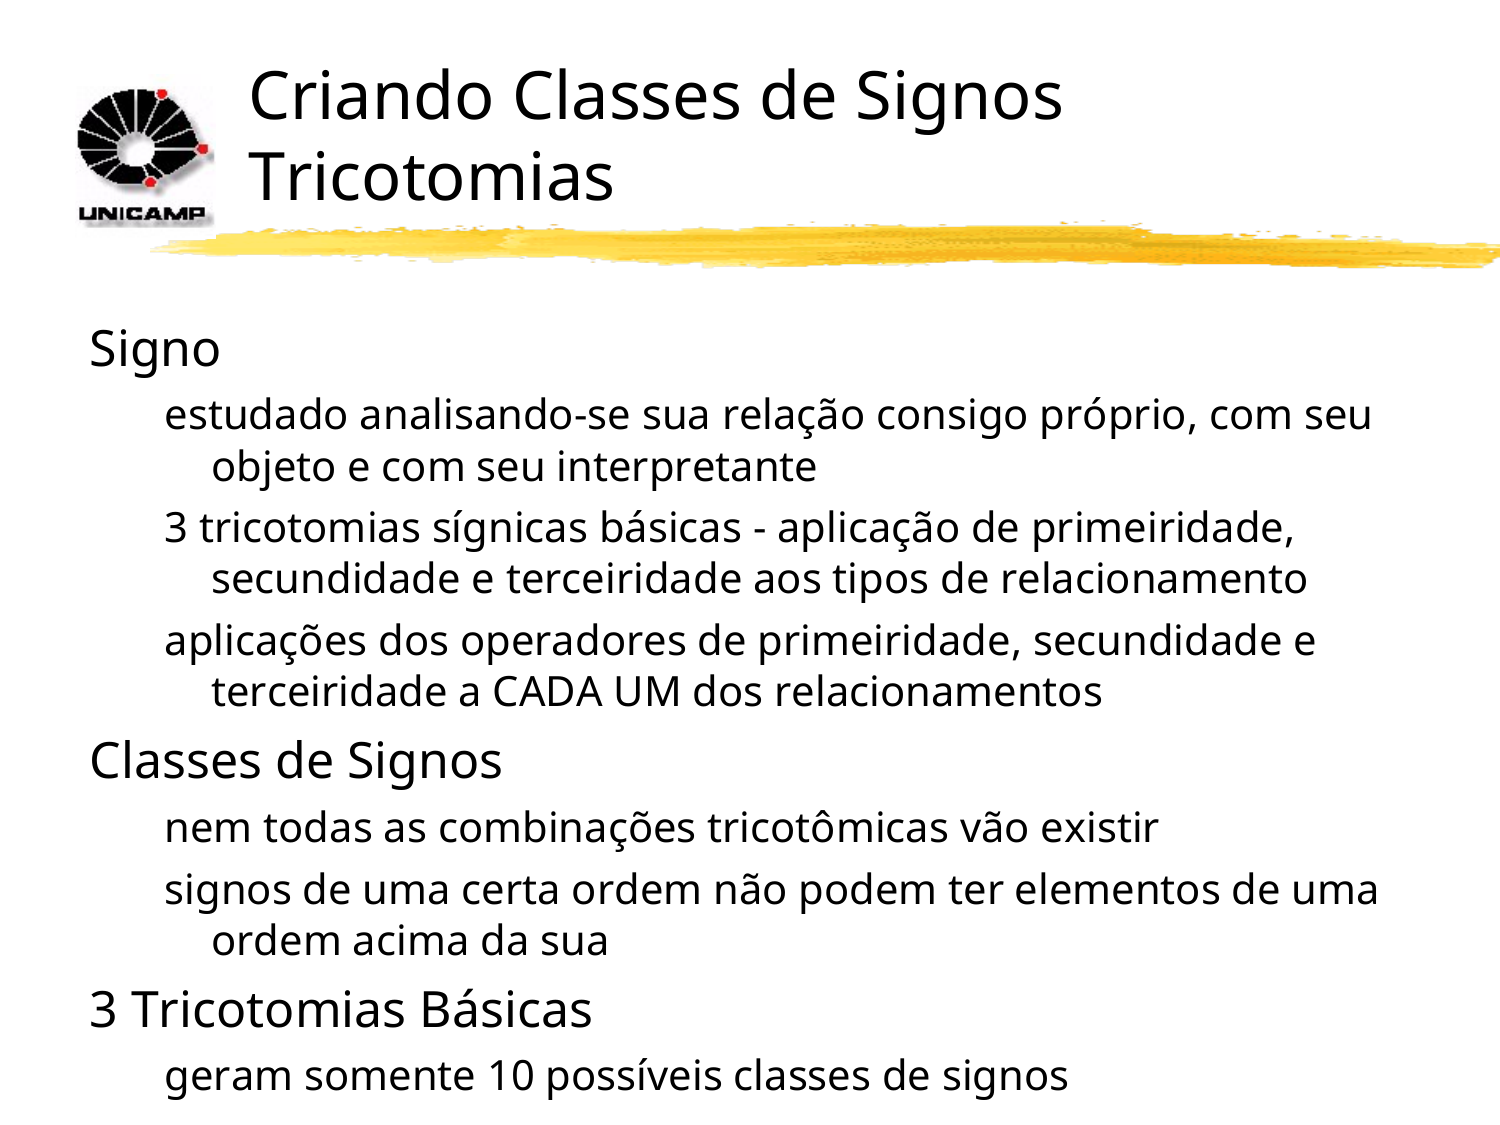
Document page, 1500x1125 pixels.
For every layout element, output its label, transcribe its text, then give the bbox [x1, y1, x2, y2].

list Signo estudado analisando-se sua relação consigo próprio, com seu objeto e com seu interpretante 3 tricotomias sígnicas básicas - aplicação de primeiridade, secundidade e terceiridade aos tipos de relacionamento aplicações dos operadores de primeiridade, secundidade e terceiridade a CADA UM dos relacionamentos Classes de Signos nem todas as combinações tricotômicas vão existir signos de uma certa ordem não podem ter elementos de uma ordem acima da sua 3 Tricotomias Básicas geram somente 10 possíveis classes de signos [74, 309, 1417, 994]
picture [75, 74, 1500, 279]
title Criando Classes de Signos Tricotomias [233, 30, 1434, 225]
